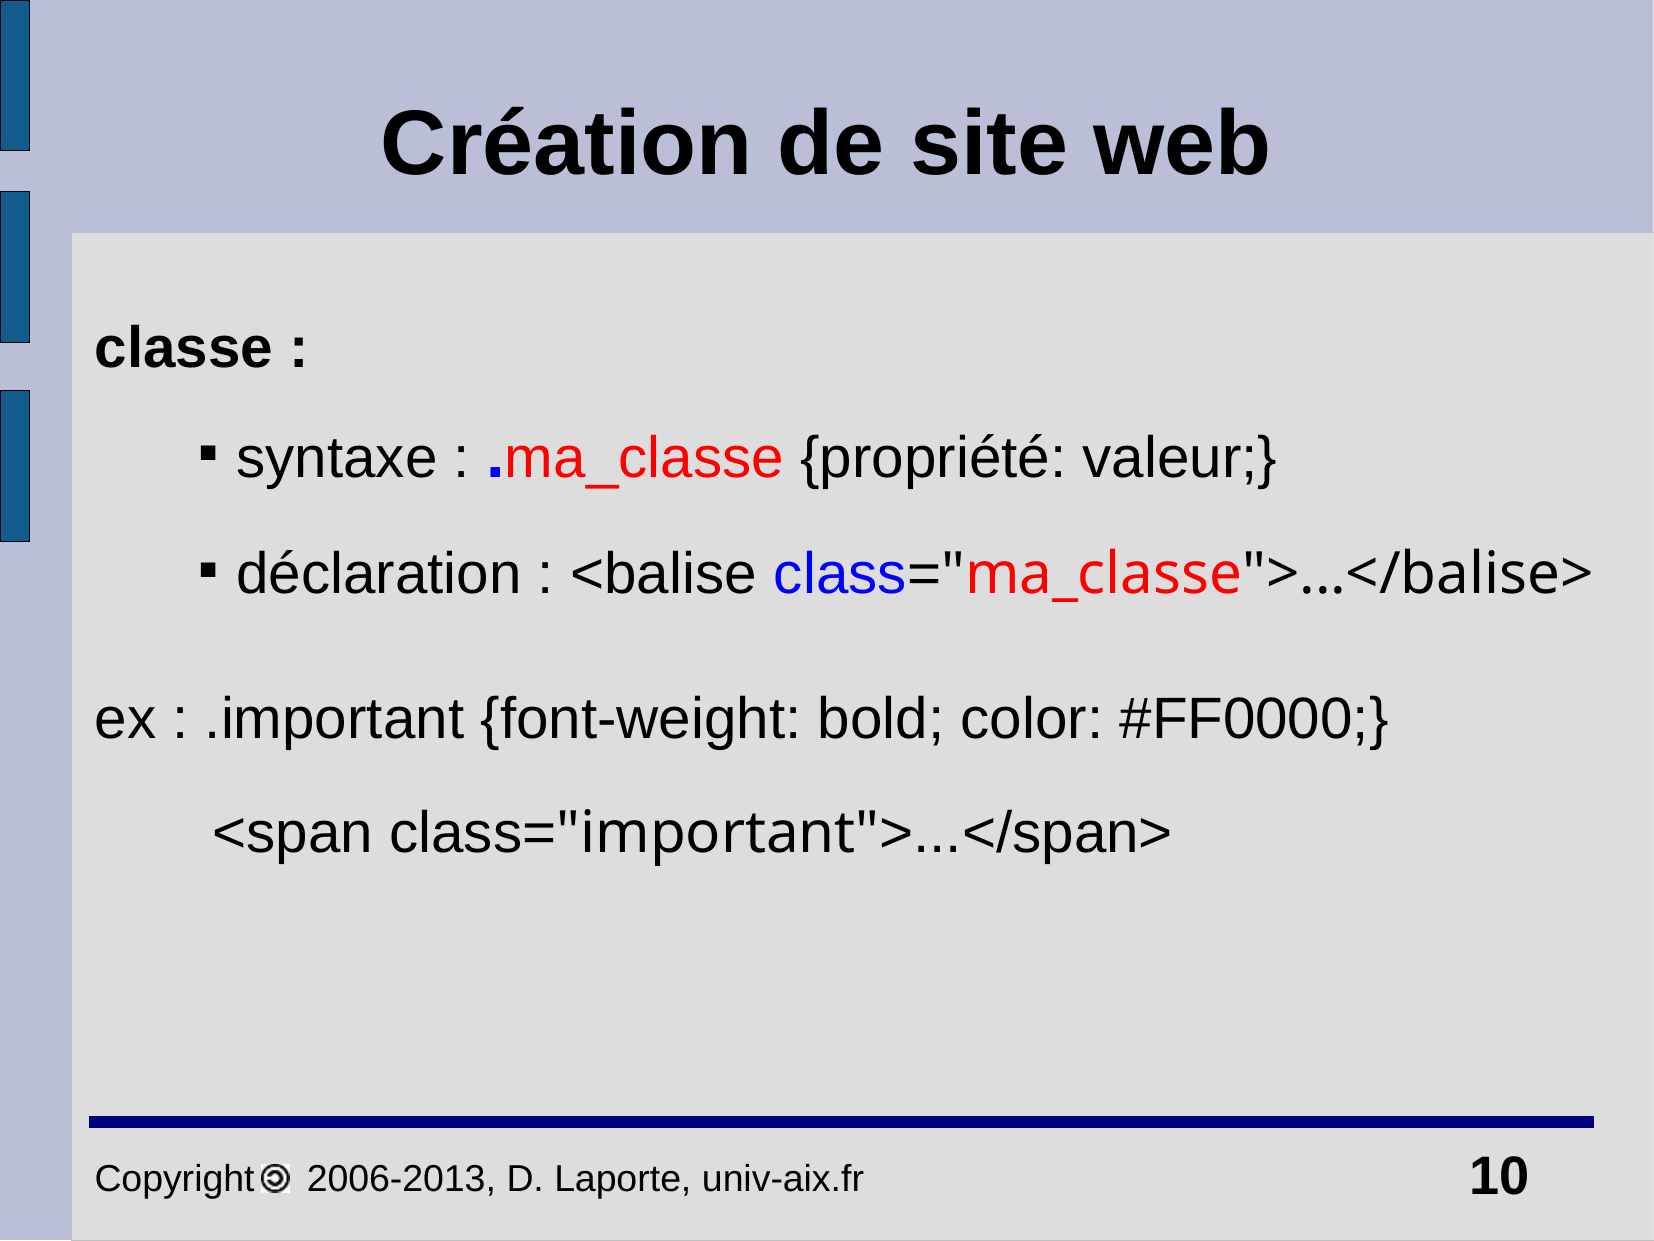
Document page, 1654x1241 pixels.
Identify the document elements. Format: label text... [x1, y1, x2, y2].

text_box classe : syntaxe : .ma_classe {propriété: valeur;} déclaration : <balise class="ma_classe">...</balise> ex : .important {font-weight: bold; color: #FF0000;} <span class="important">...</span> [88, 307, 1625, 845]
picture [261, 1164, 290, 1193]
